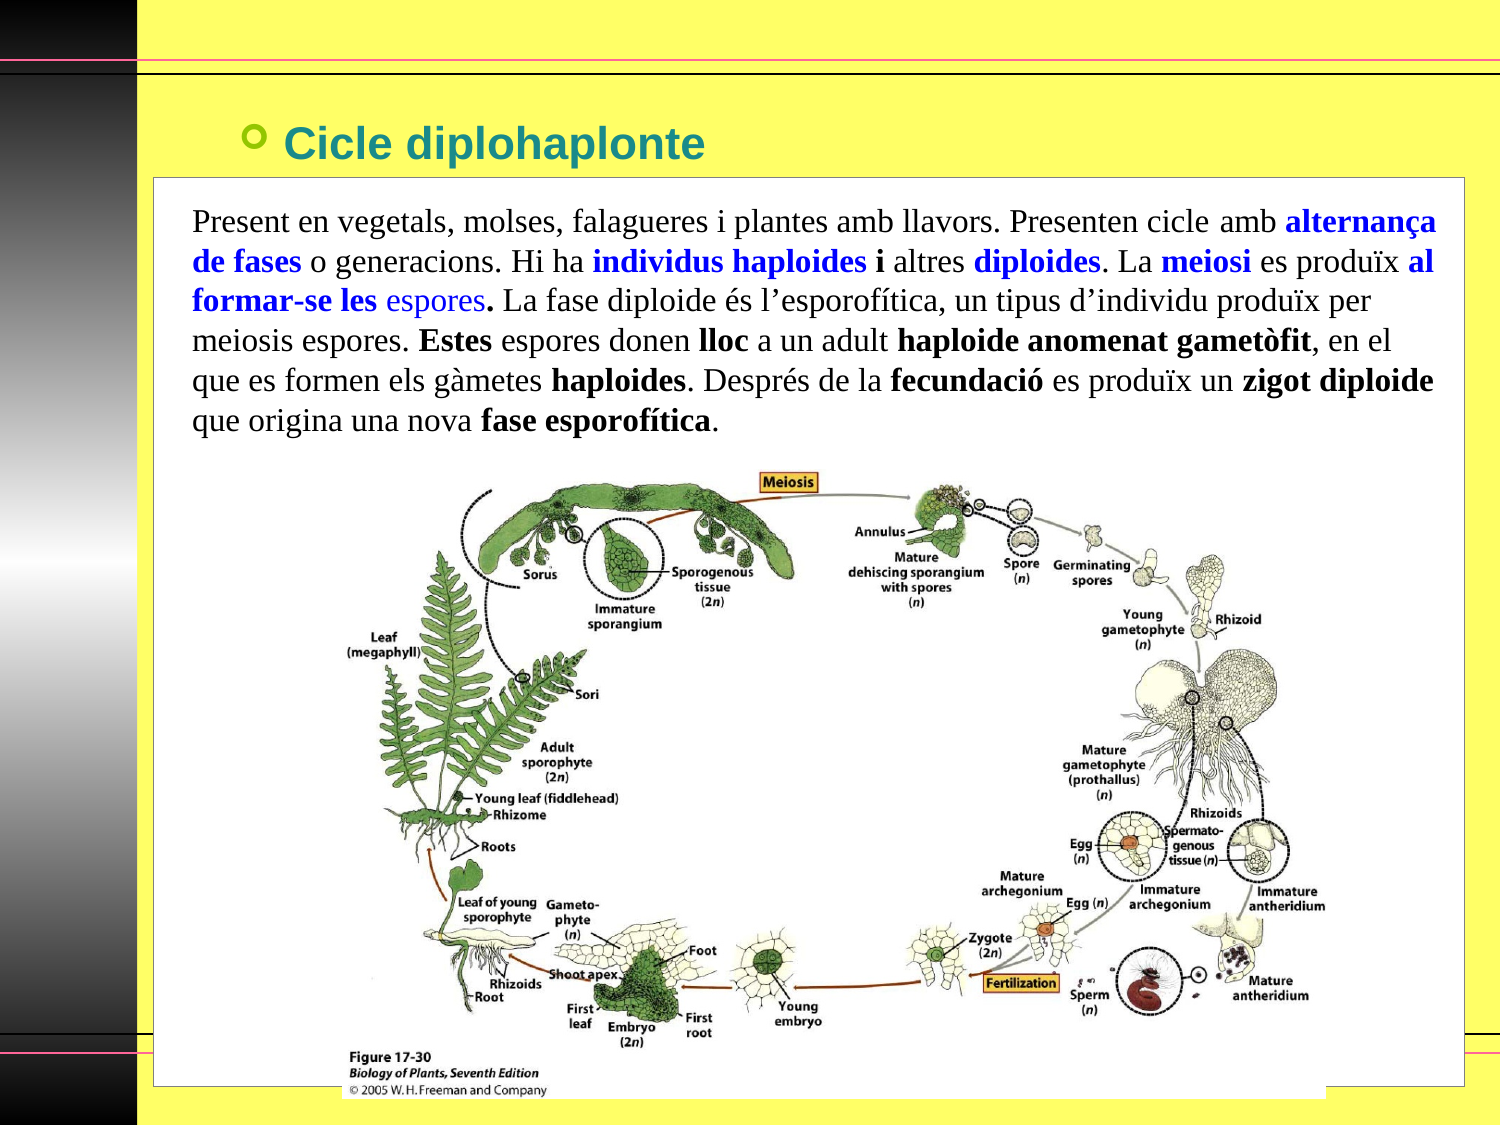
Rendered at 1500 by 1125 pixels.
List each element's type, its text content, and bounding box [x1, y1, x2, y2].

text_box Cicle diplohaplonte [212, 106, 732, 175]
picture [342, 469, 1326, 1099]
text_box [153, 177, 1465, 1087]
list Present en vegetals, molses, falagueres i plantes amb llavors. Presenten cicle amb alternança de fases o generacions. Hi ha individus haploides i altres diploides. La meiosi es produïx al formar-se les espores. La fase diploide és l’esporofítica, un tipus d’individu produïx per meiosis espores. Estes espores donen lloc a un adult haploide anomenat gametòfit, en el que es formen els gàmetes haploides. Després de la fecundació es produïx un zigot diploide que origina una nova fase esporofítica. [177, 191, 1452, 886]
